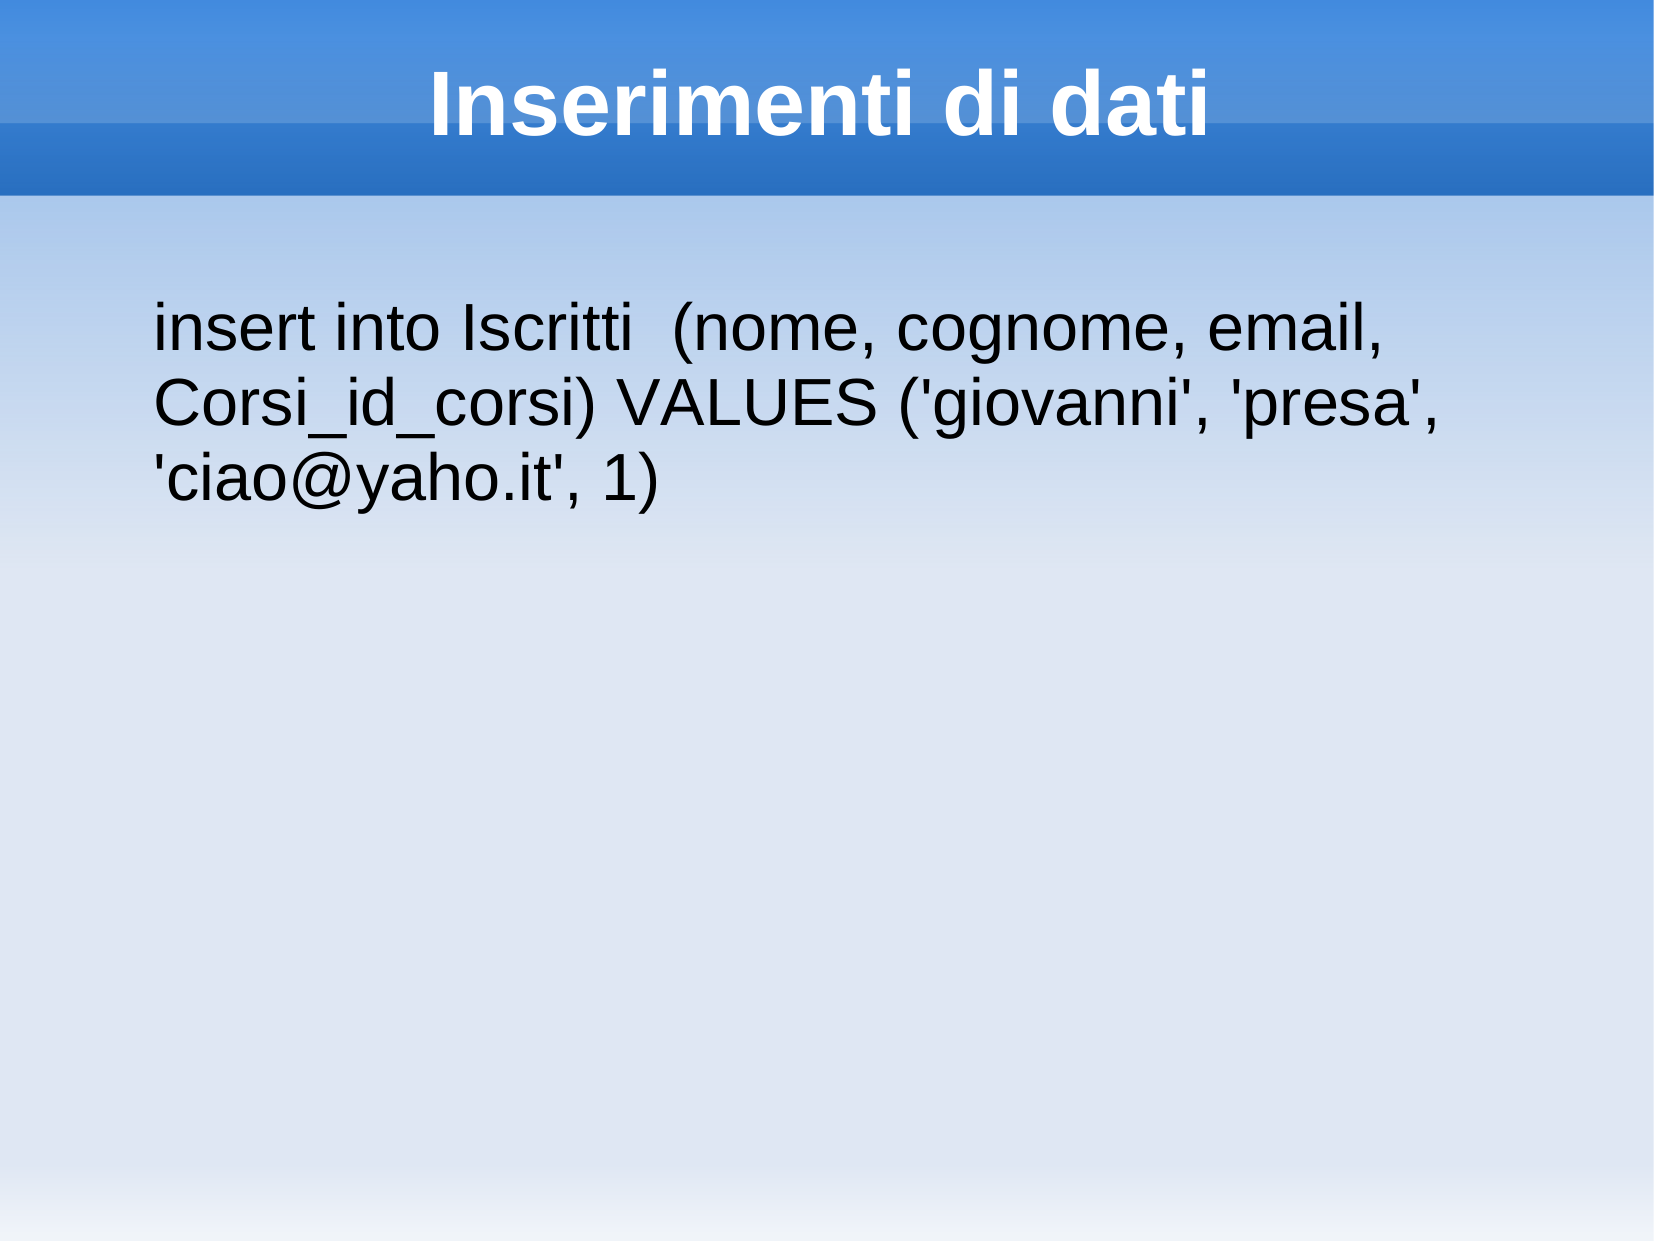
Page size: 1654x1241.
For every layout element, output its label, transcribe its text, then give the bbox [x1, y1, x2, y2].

title Inserimenti di dati [76, 7, 1565, 200]
list insert into Iscritti (nome, cognome, email, Corsi_id_corsi) VALUES ('giovanni', 'presa', 'ciao@yaho.it', 1) [82, 290, 1571, 1094]
picture [0, 0, 1654, 1241]
